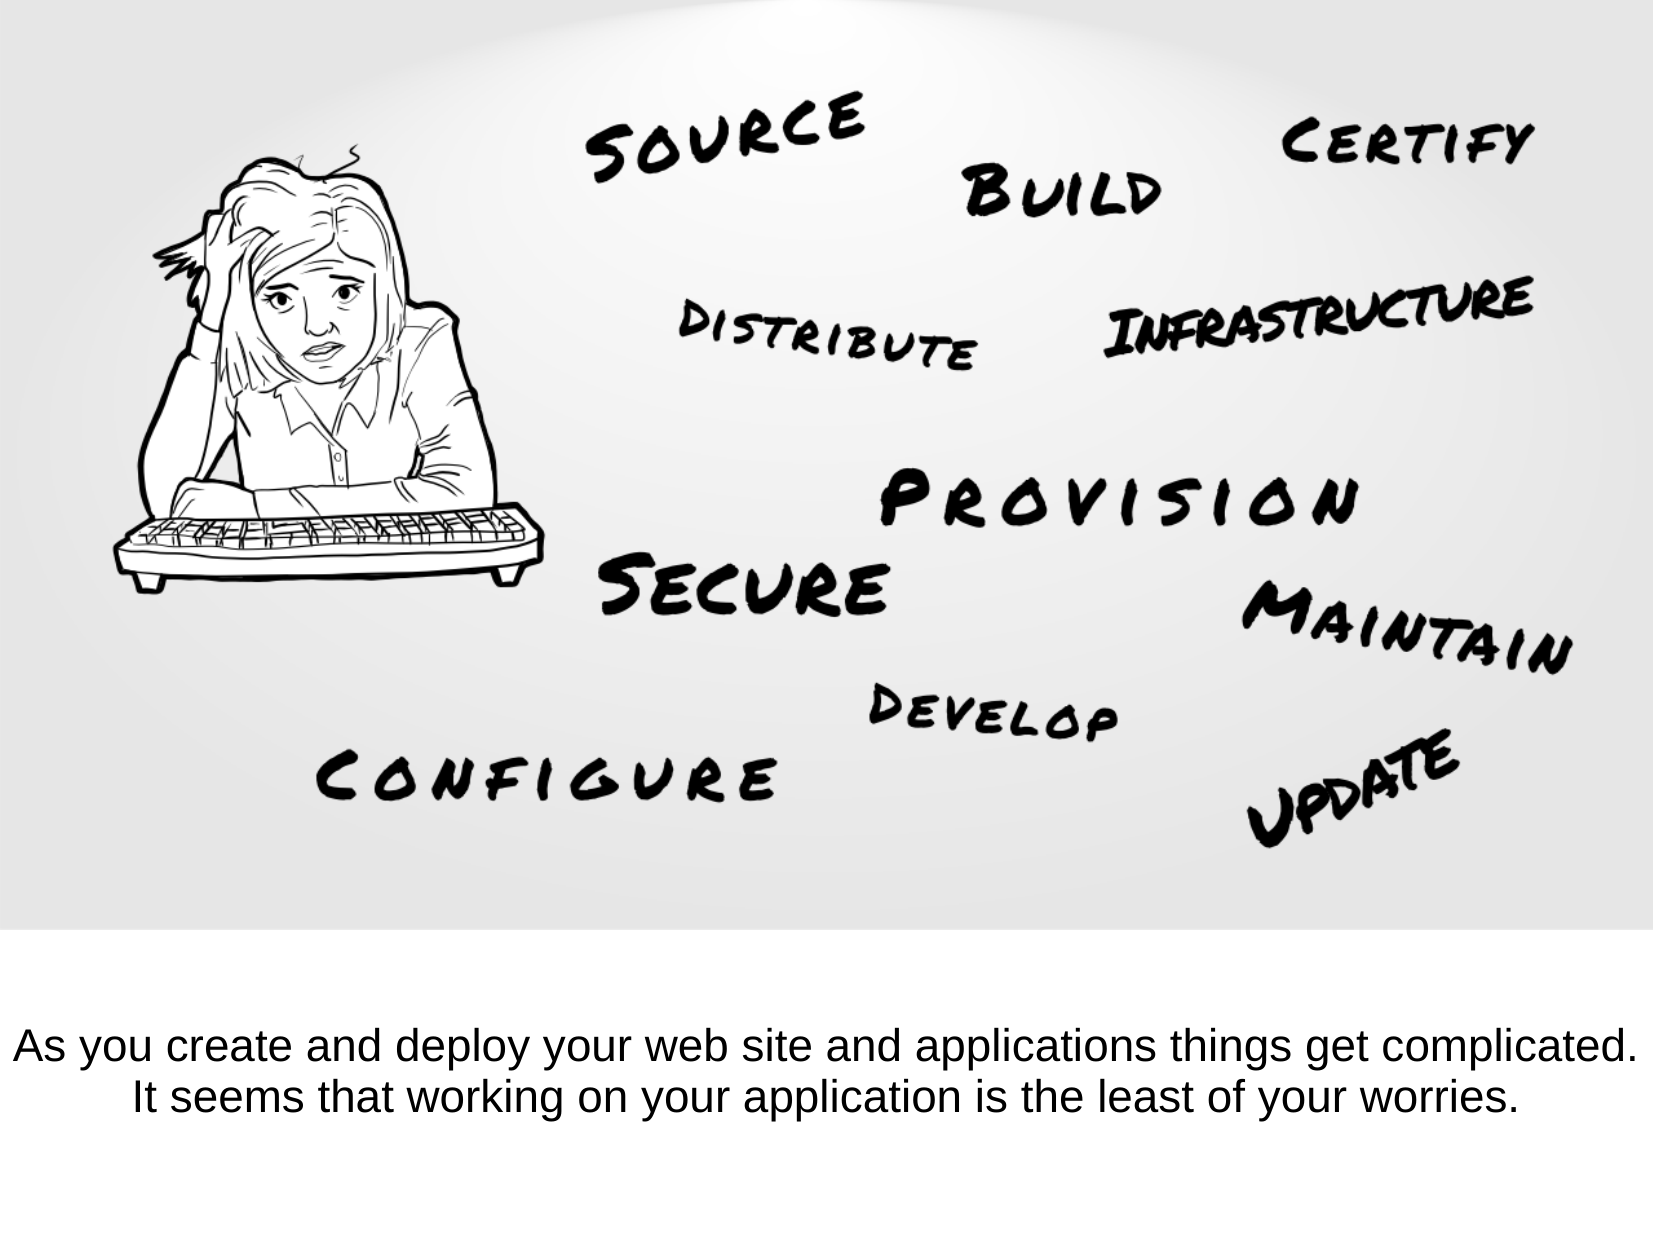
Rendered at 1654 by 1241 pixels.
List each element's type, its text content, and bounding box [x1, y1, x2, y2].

text_box As you create and deploy your web site and applications things get complicated. It seems that working on your application is the least of your worries. [0, 1012, 1653, 1130]
picture [0, 0, 1653, 930]
